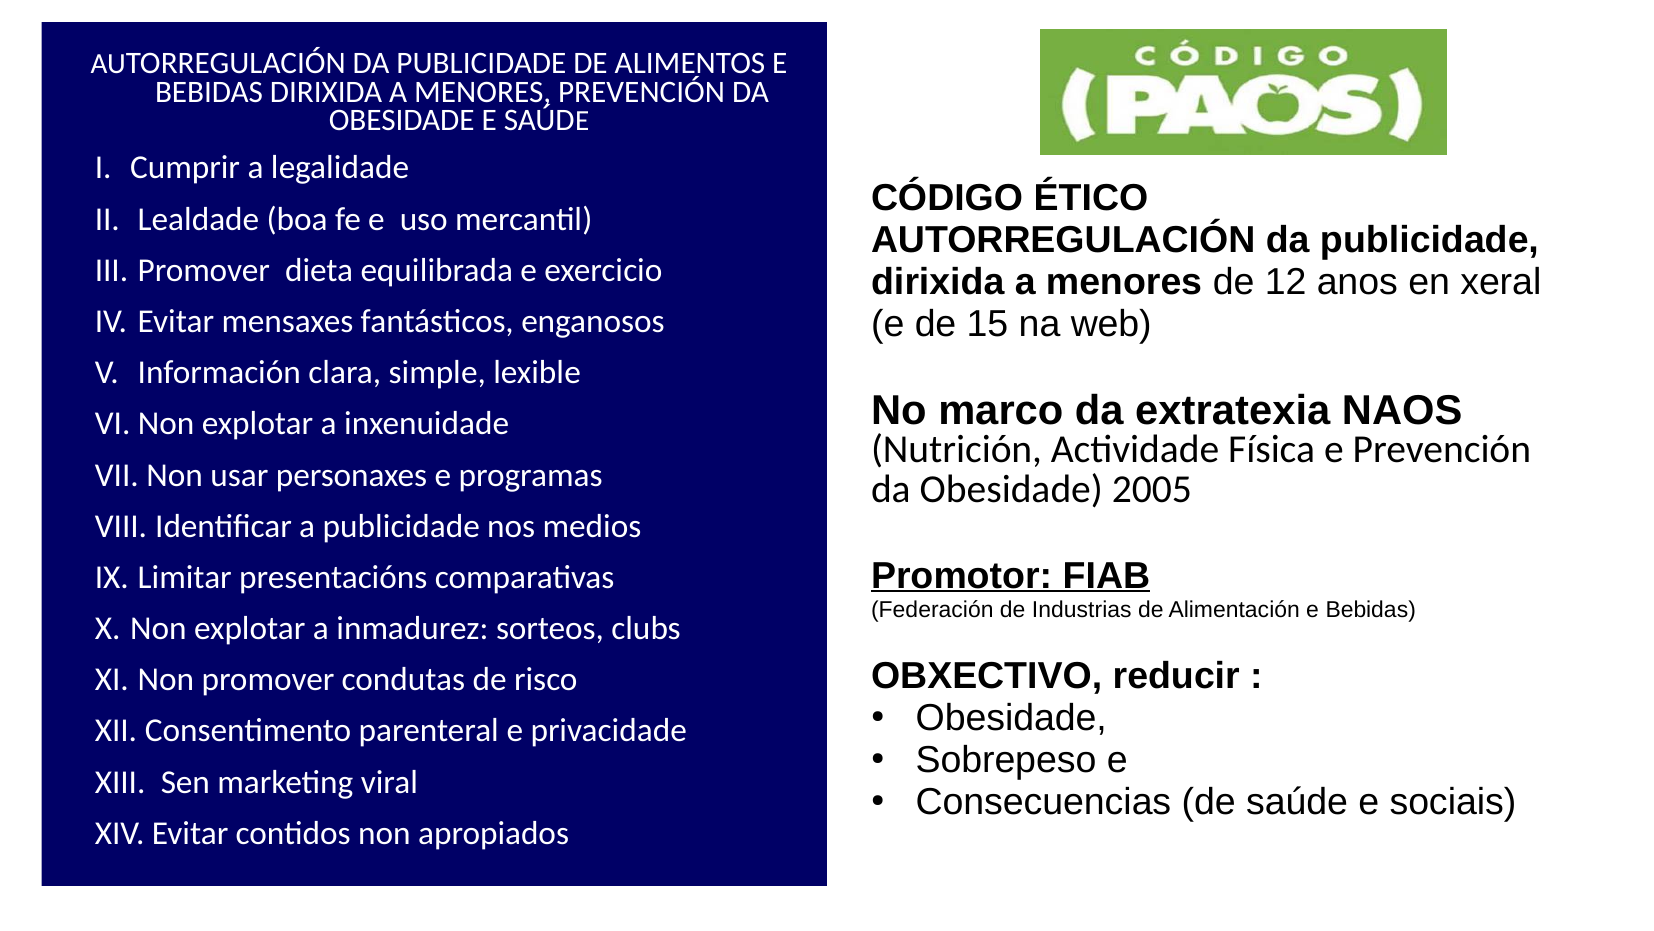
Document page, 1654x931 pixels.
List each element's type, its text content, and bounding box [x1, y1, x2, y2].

picture [1040, 29, 1447, 156]
text_box CÓDIGO ÉTICO AUTORREGULACIÓN da publicidade, dirixida a menores de 12 anos en xeral (e de 15 na web) No marco da extratexia NAOS (Nutrición, Actividade Física e Prevención da Obesidade) 2005 Promotor: FIAB (Federación de Industrias de Alimentación e Bebidas) OBXECTIVO, reducir : Obesidade, Sobrepeso e Consecuencias (de saúde e sociais) [856, 169, 1595, 886]
text_box [0, 799, 166, 866]
list AUTORREGULACIÓN DA PUBLICIDADE DE ALIMENTOS E BEBIDAS DIRIXIDA A MENORES, PREVENCIÓN DA OBESIDADE E SAÚDE Cumprir a legalidade Lealdade (boa fe e uso mercantil) Promover dieta equilibrada e exercicio Evitar mensaxes fantásticos, enganosos Información clara, simple, lexible Non explotar a inxenuidade Non usar personaxes e programas Identificar a publicidade nos medios Limitar presentacións comparativas Non explotar a inmadurez: sorteos, clubs Non promover condutas de risco Consentimento parenteral e privacidade Sen marketing viral Evitar contidos non apropiados [41, 22, 827, 886]
